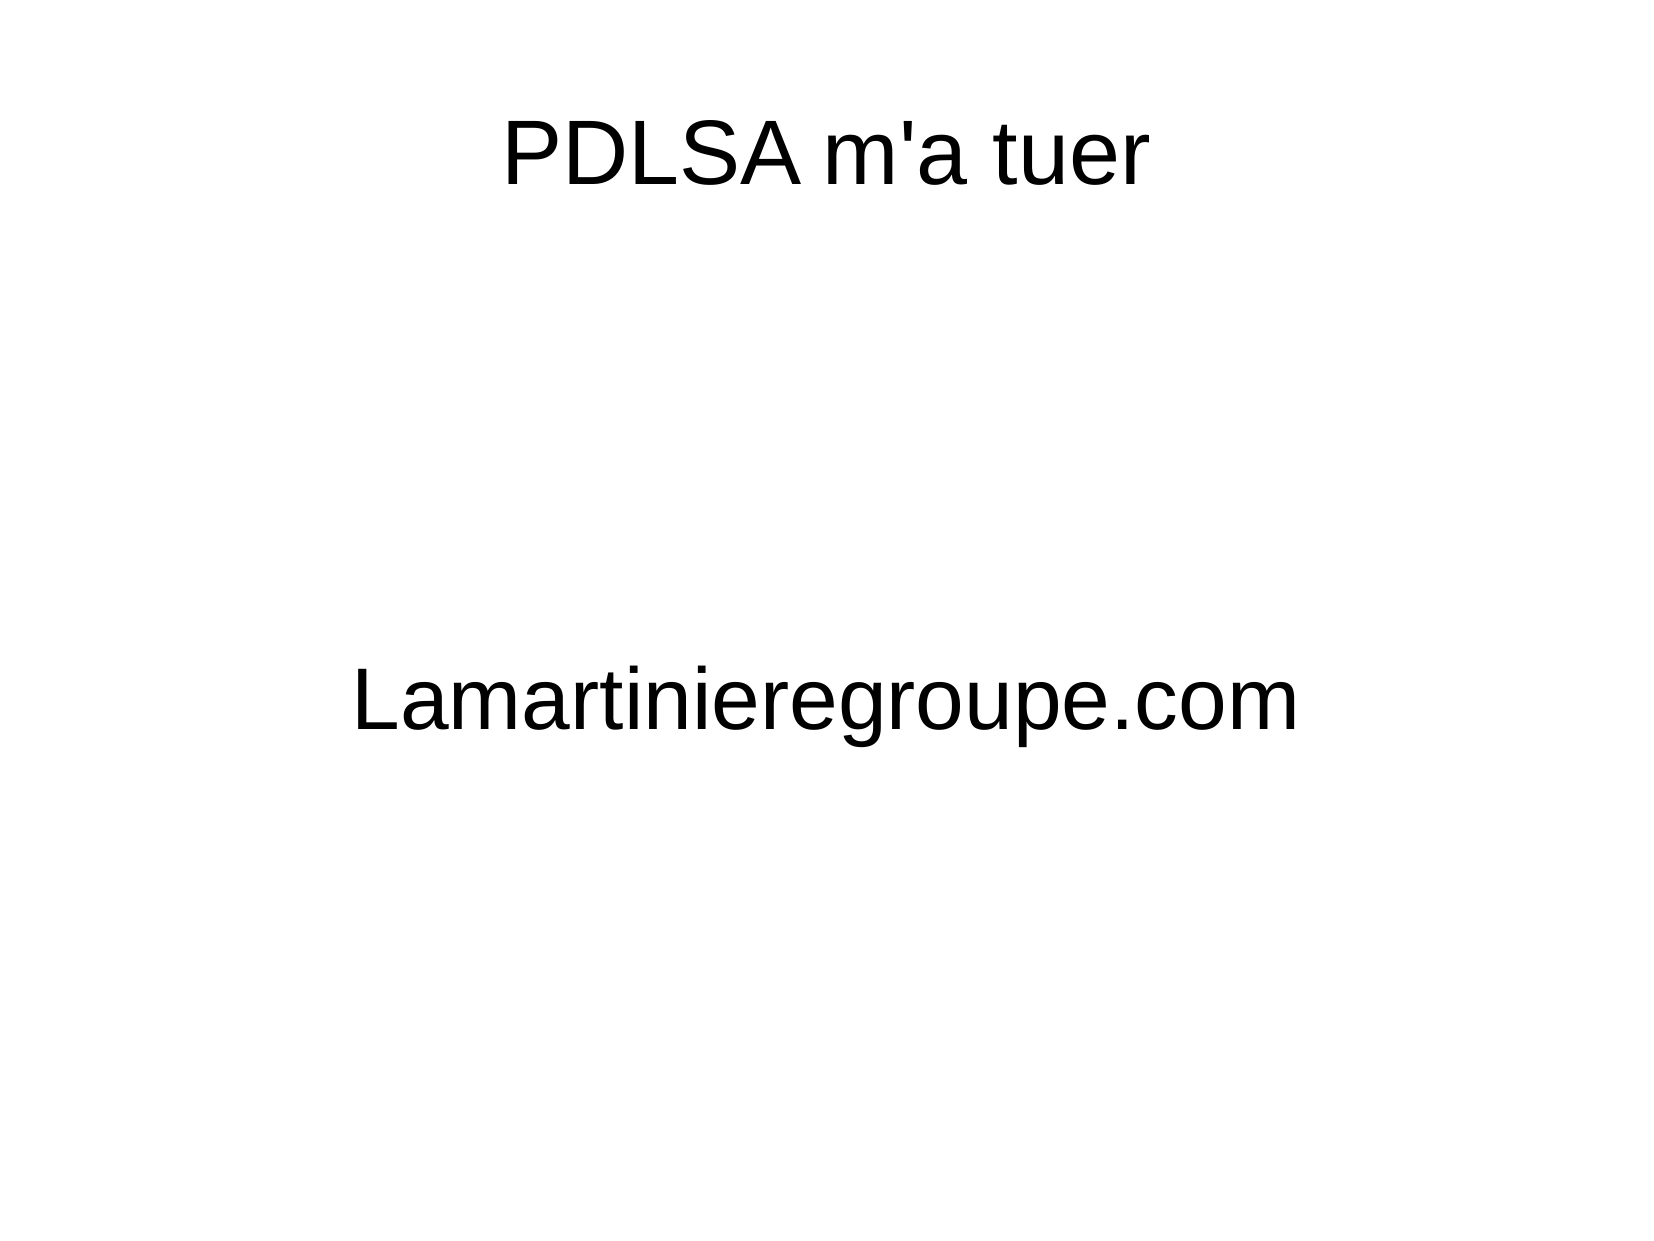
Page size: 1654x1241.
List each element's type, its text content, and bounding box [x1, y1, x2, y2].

subtitle Lamartinieregroupe.com [82, 297, 1571, 1102]
title PDLSA m'a tuer [82, 56, 1571, 250]
